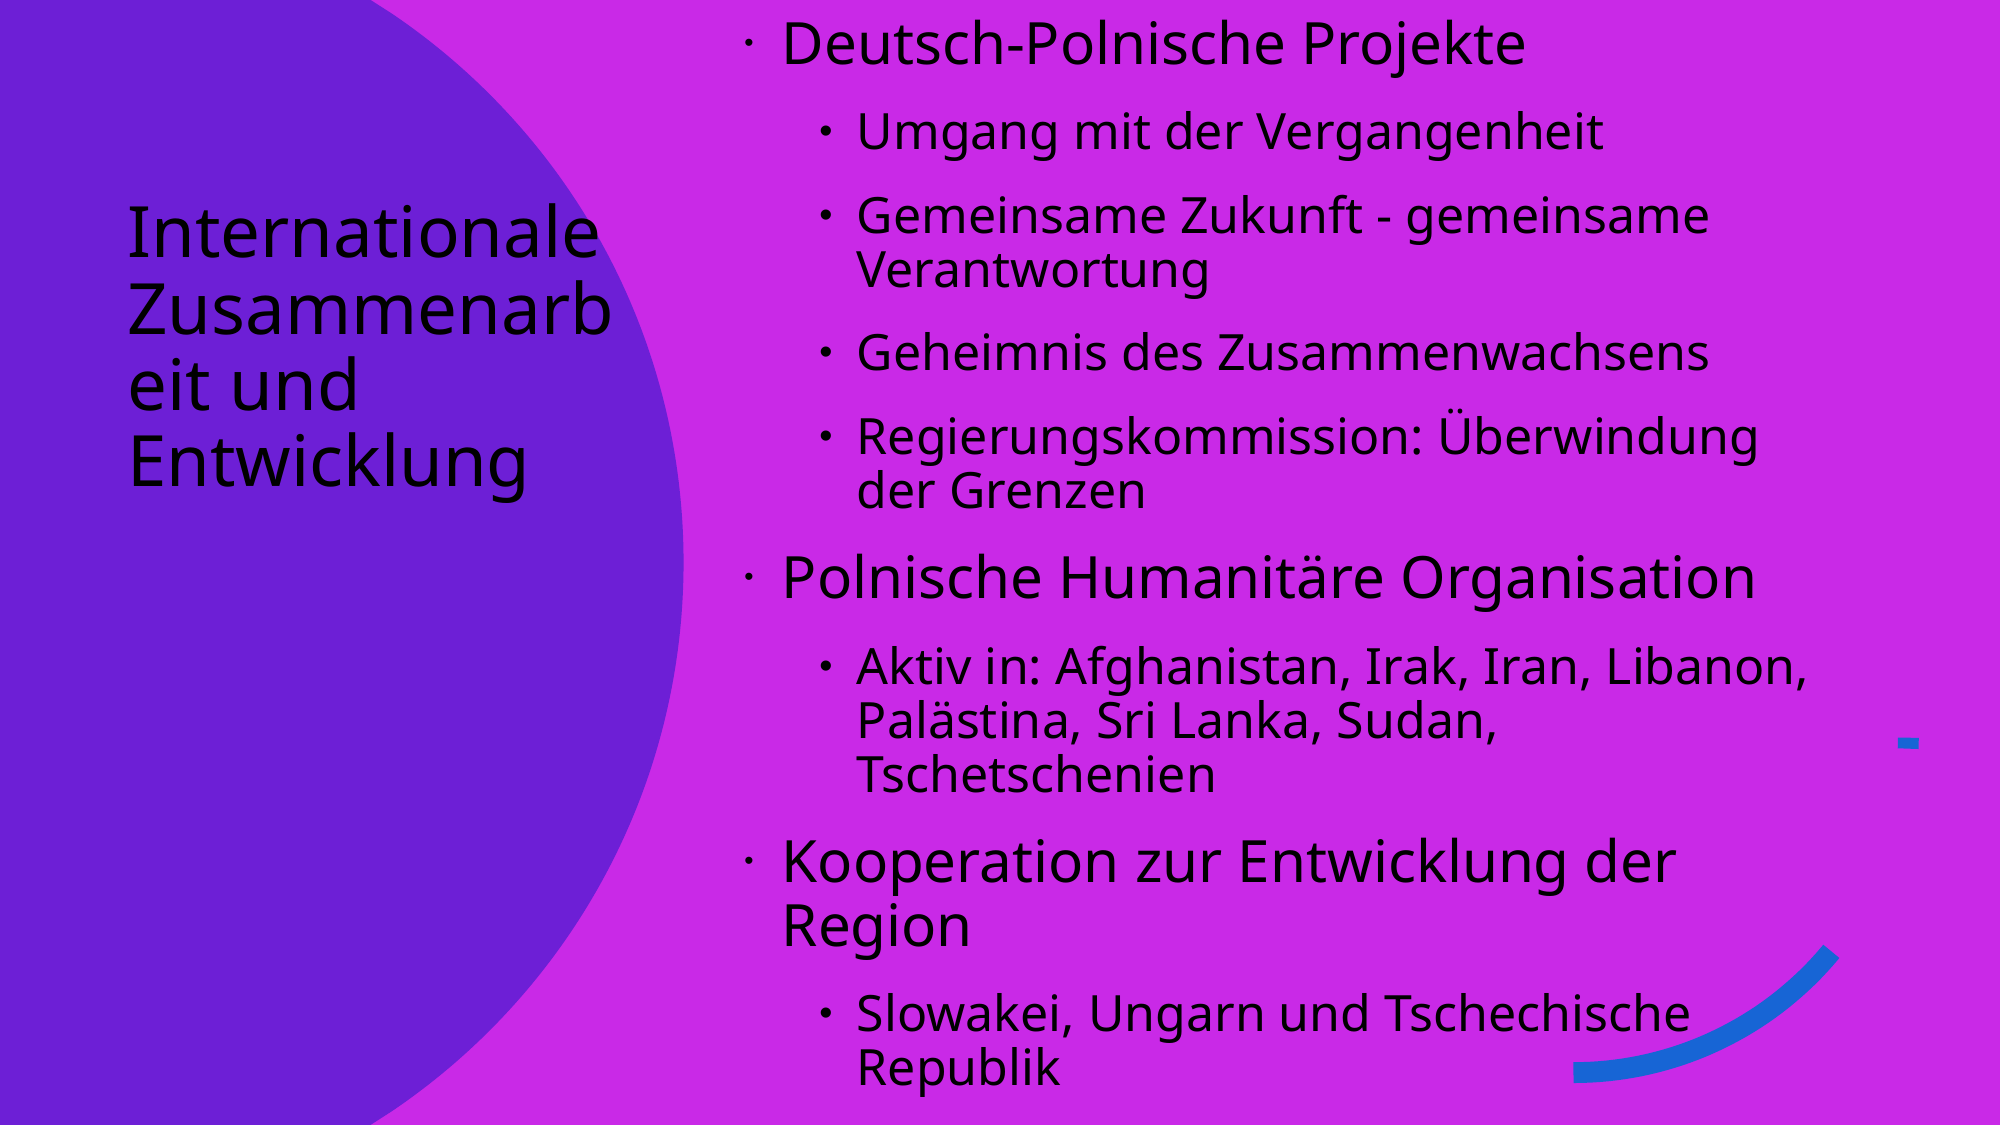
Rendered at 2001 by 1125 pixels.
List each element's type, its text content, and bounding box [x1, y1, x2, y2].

title Internationale Zusammenarbeit und Entwicklung [112, 189, 638, 921]
text_box [0, 0, 2000, 1125]
list Deutsch-Polnische Projekte Umgang mit der Vergangenheit Gemeinsame Zukunft - gemeinsame Verantwortung Geheimnis des Zusammenwachsens Regierungskommission: Überwindung der Grenzen Polnische Humanitäre Organisation Aktiv in: Afghanistan, Irak, Iran, Libanon, Palästina, Sri Lanka, Sudan, Tschetschenien Kooperation zur Entwicklung der Region Slowakei, Ungarn und Tschechische Republik [729, 97, 1863, 1014]
